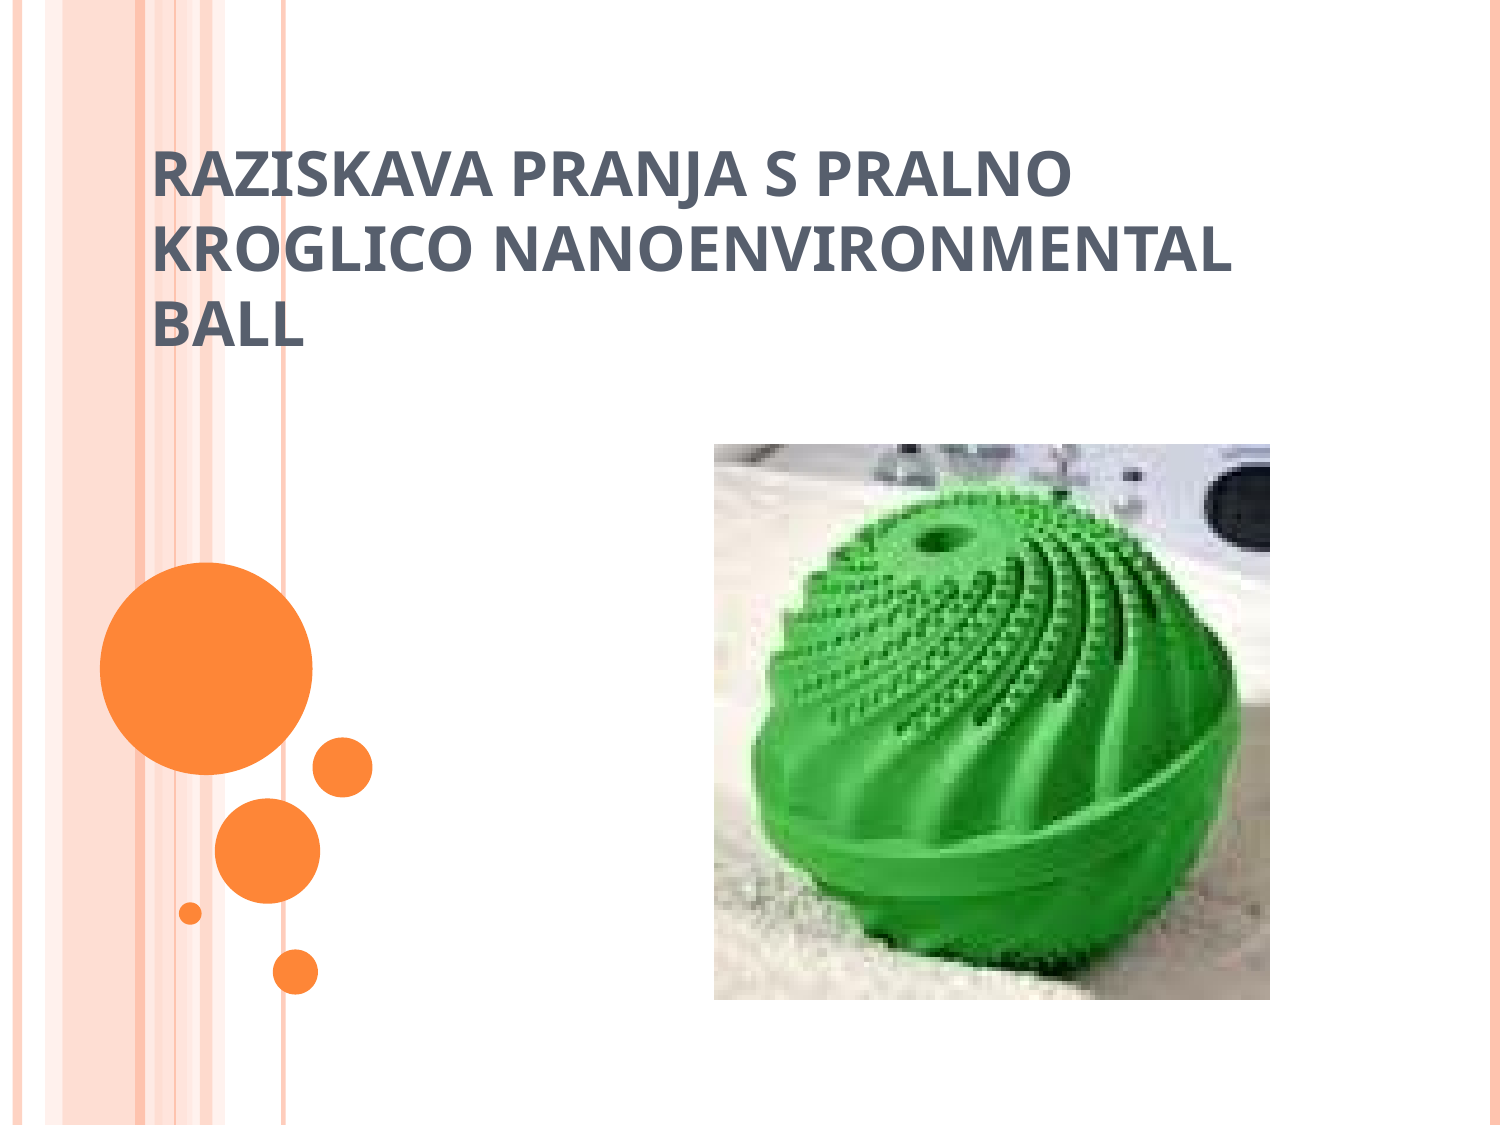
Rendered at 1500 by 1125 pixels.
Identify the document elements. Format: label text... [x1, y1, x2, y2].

picture [714, 444, 1270, 1000]
title RAZISKAVA PRANJA S PRALNO KROGLICO NANOENVIRONMENTAL BALL [135, 125, 1411, 367]
